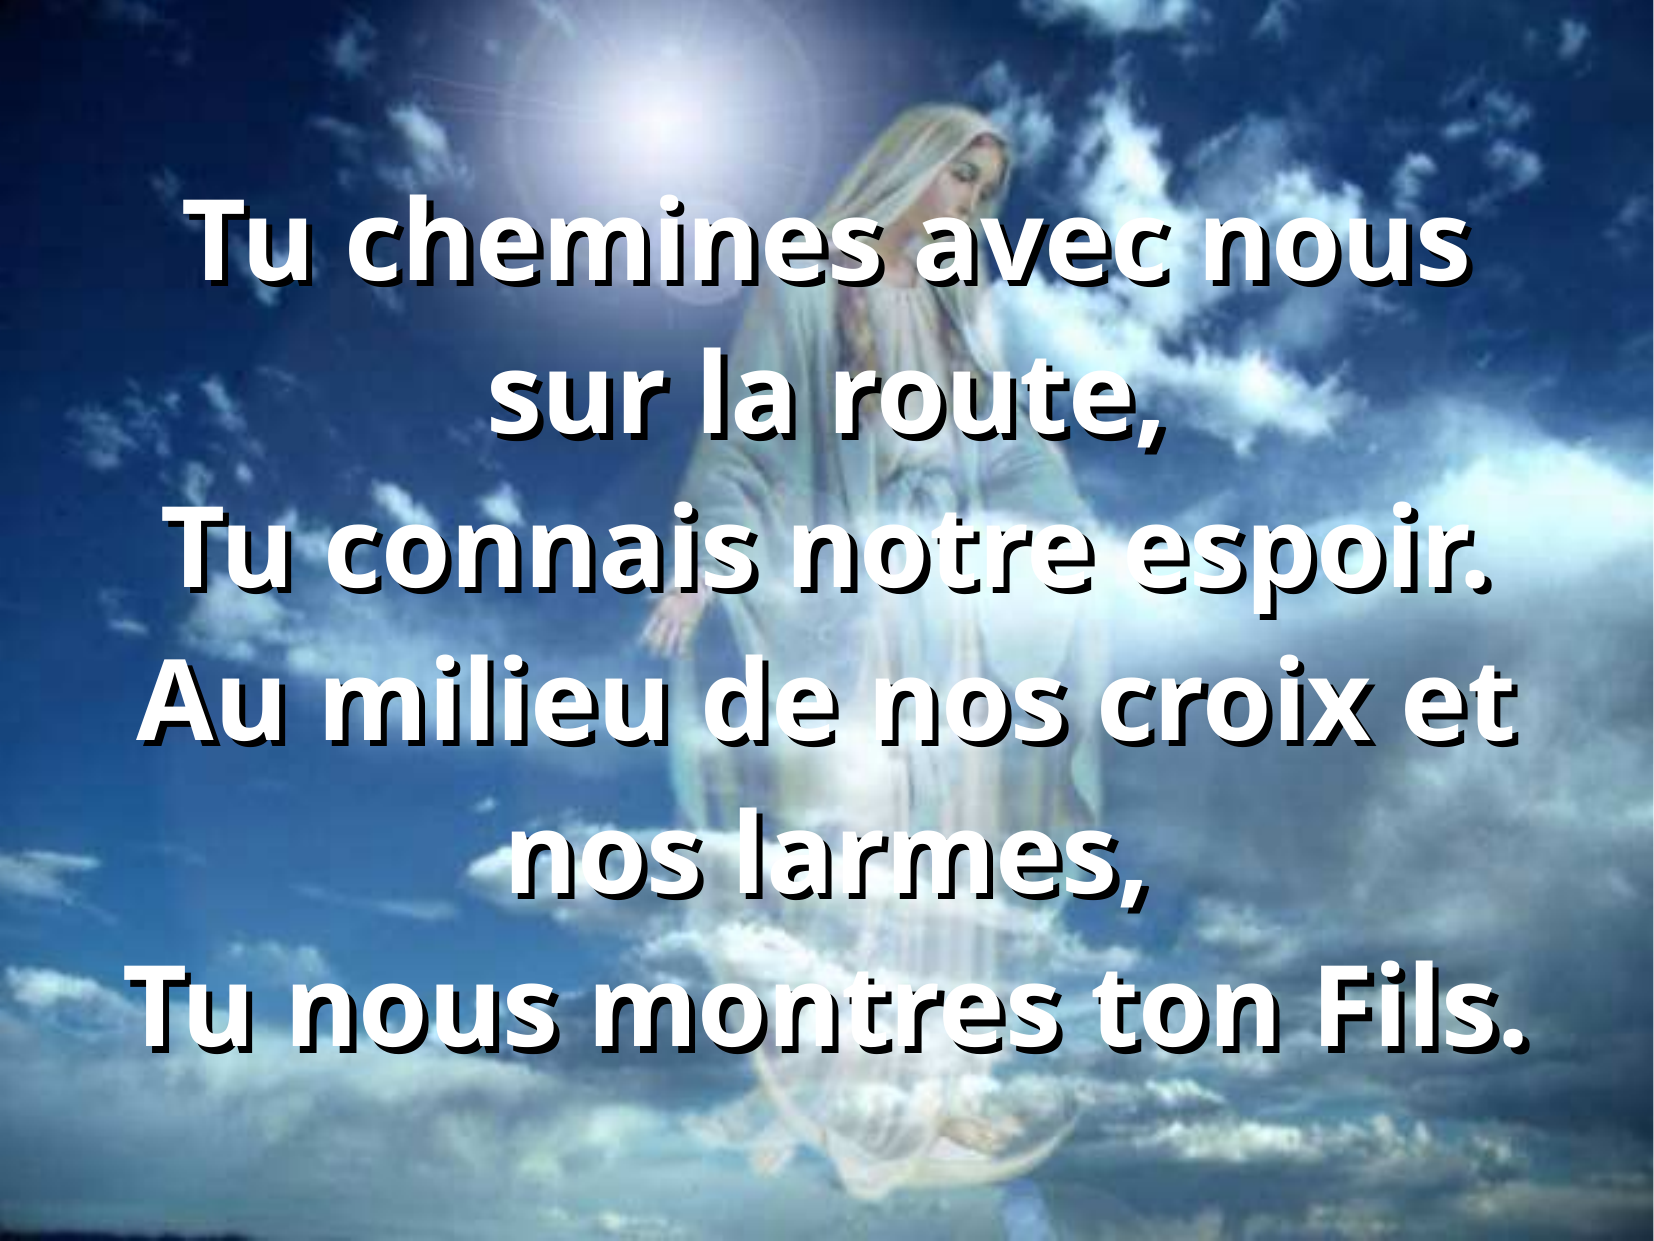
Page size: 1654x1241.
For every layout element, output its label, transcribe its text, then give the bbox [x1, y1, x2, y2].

picture [0, 0, 1654, 1241]
subtitle Tu chemines avec nous sur la route, Tu connais notre espoir. Au milieu de nos croix et nos larmes, Tu nous montres ton Fils. [82, 59, 1571, 1182]
